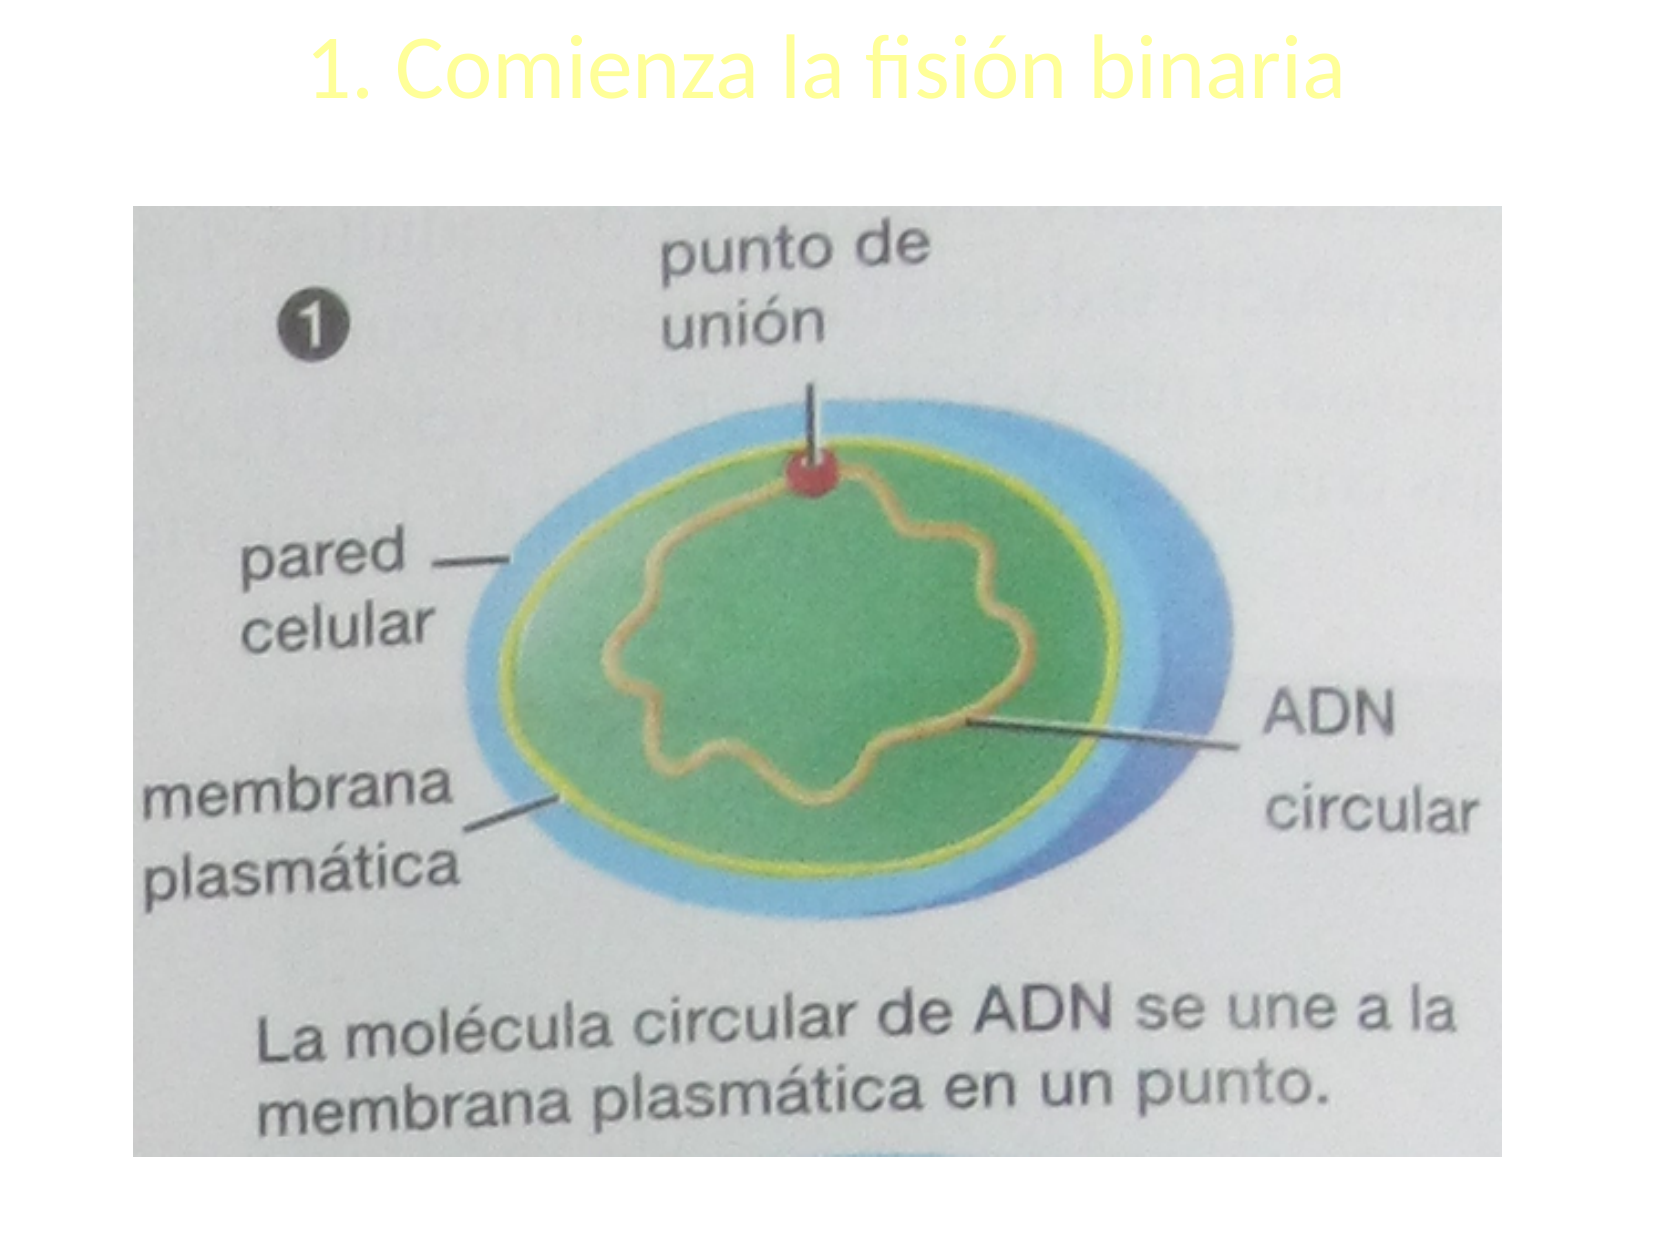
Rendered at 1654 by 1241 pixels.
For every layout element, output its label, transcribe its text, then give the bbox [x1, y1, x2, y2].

picture [133, 206, 1502, 1157]
title 1. Comienza la fisión binaria [82, 0, 1571, 207]
